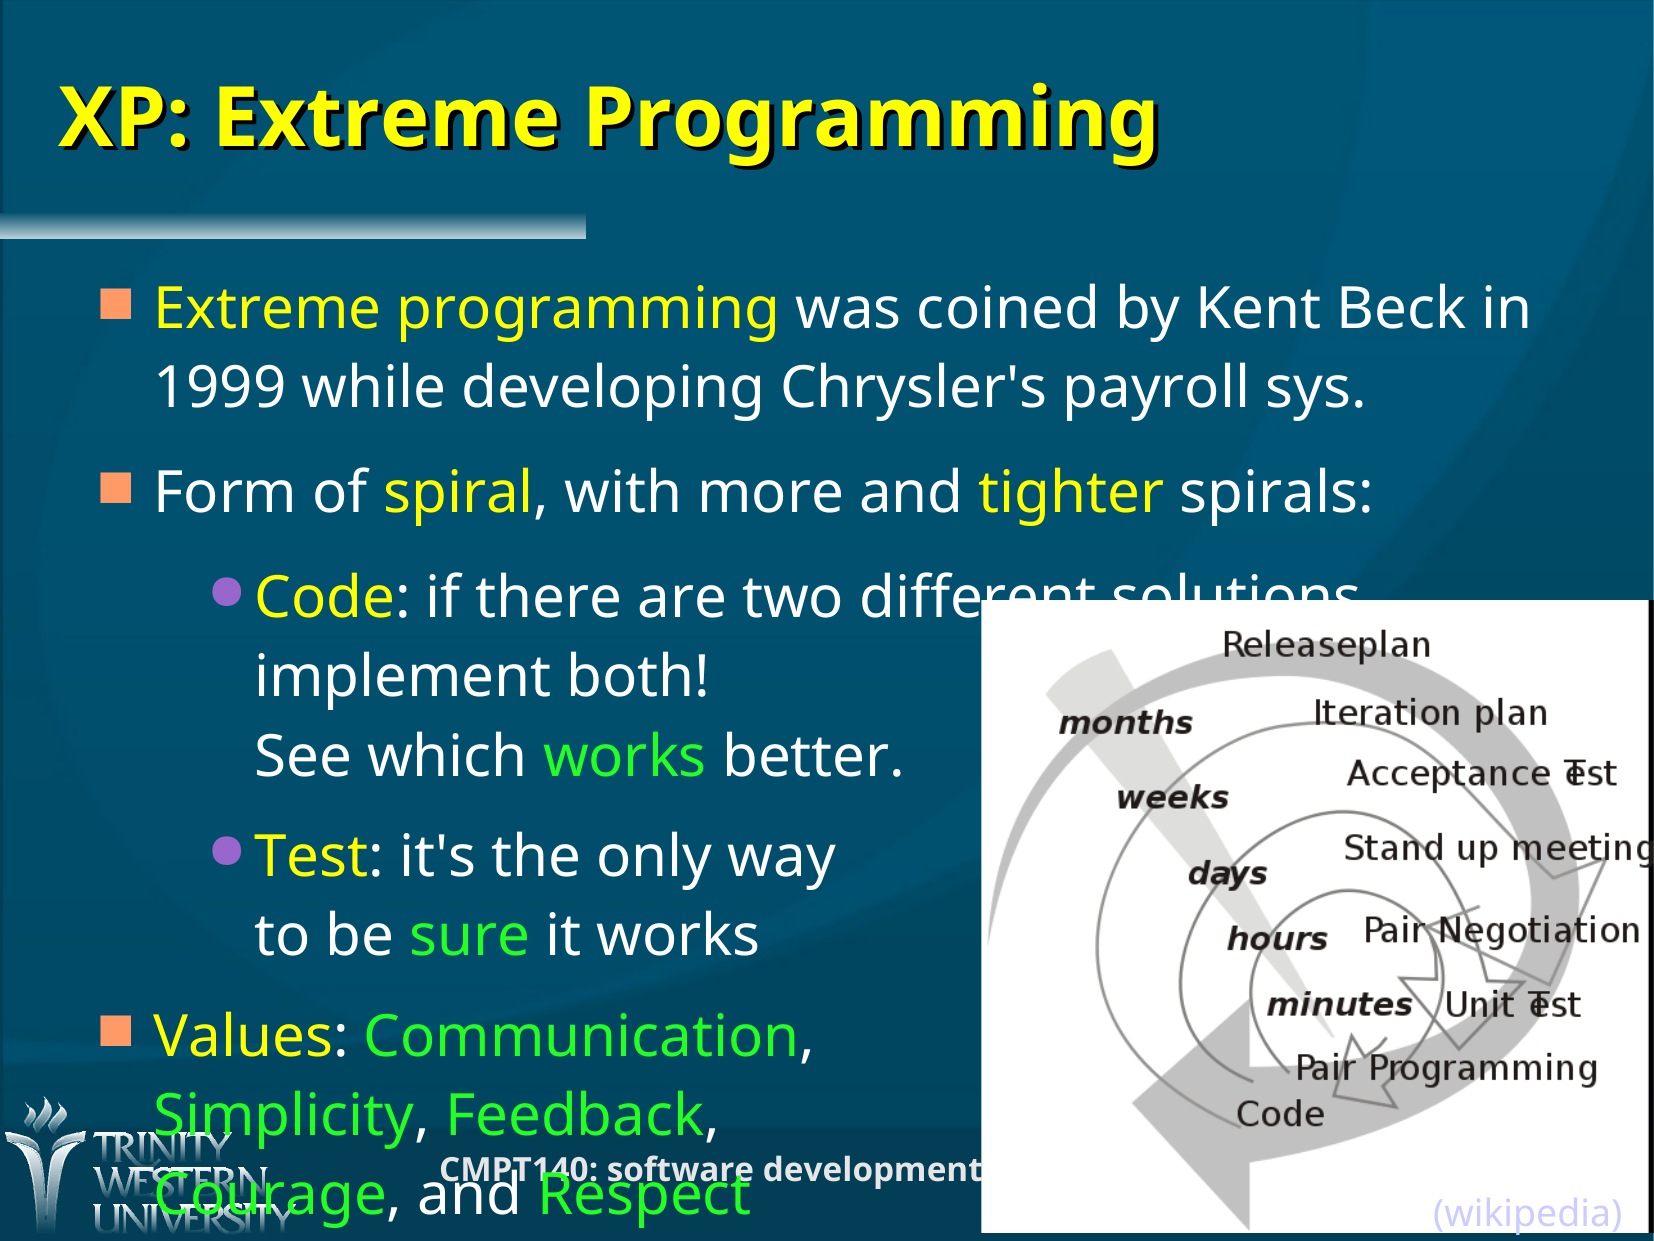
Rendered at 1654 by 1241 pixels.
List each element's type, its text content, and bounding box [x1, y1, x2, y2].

title XP: Extreme Programming [59, 19, 1548, 208]
picture [38, 1227, 54, 1232]
list Extreme programming was coined by Kent Beck in 1999 while developing Chrysler's payroll sys. Form of spiral, with more and tighter spirals: Code: if there are two different solutions, implement both! See which works better. Test: it's the only way to be sure it works Values: Communication, Simplicity, Feedback, Courage, and Respect [82, 266, 1571, 1105]
text_box (wikipedia) [1418, 1182, 1654, 1241]
picture [981, 600, 1654, 1232]
